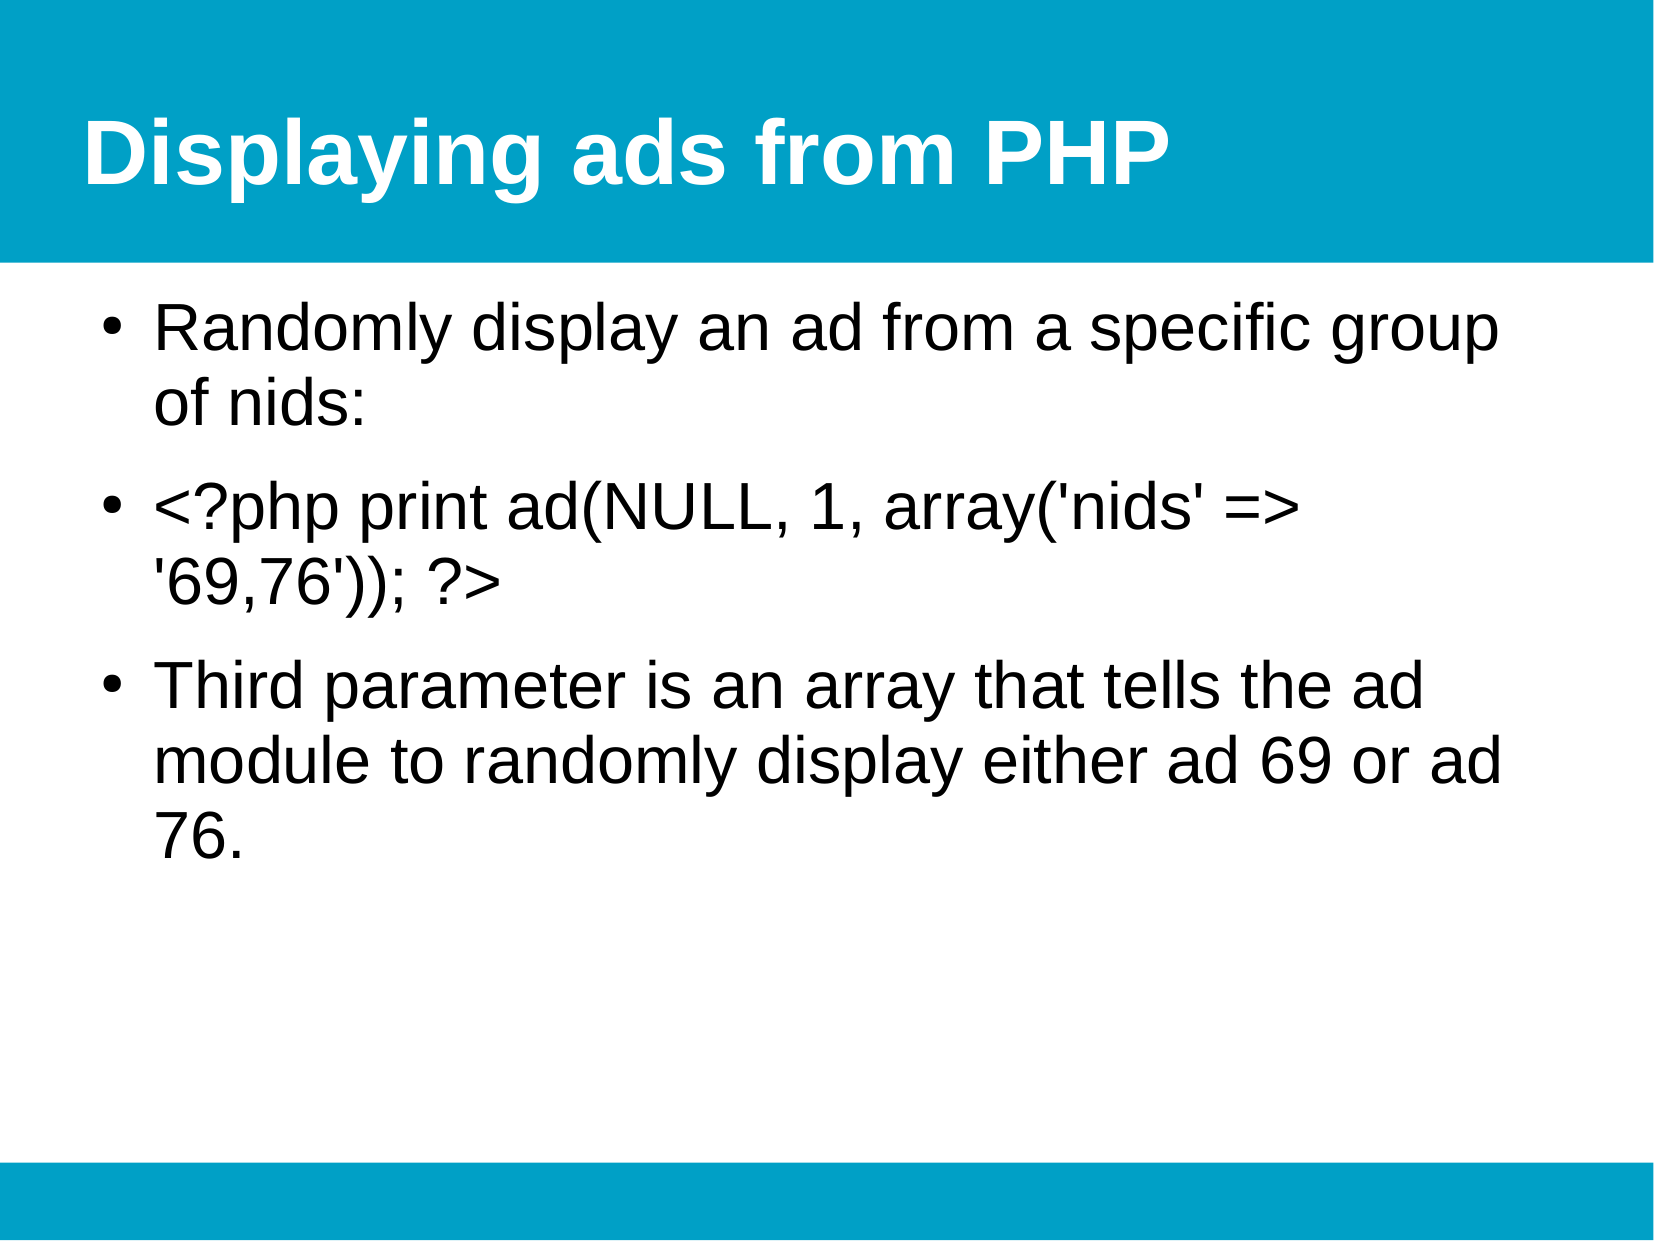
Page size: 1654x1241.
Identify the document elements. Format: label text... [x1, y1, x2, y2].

title Displaying ads from PHP [82, 56, 1571, 250]
list Randomly display an ad from a specific group of nids: <?php print ad(NULL, 1, array('nids' => '69,76')); ?> Third parameter is an array that tells the ad module to randomly display either ad 69 or ad 76. [82, 290, 1571, 1094]
